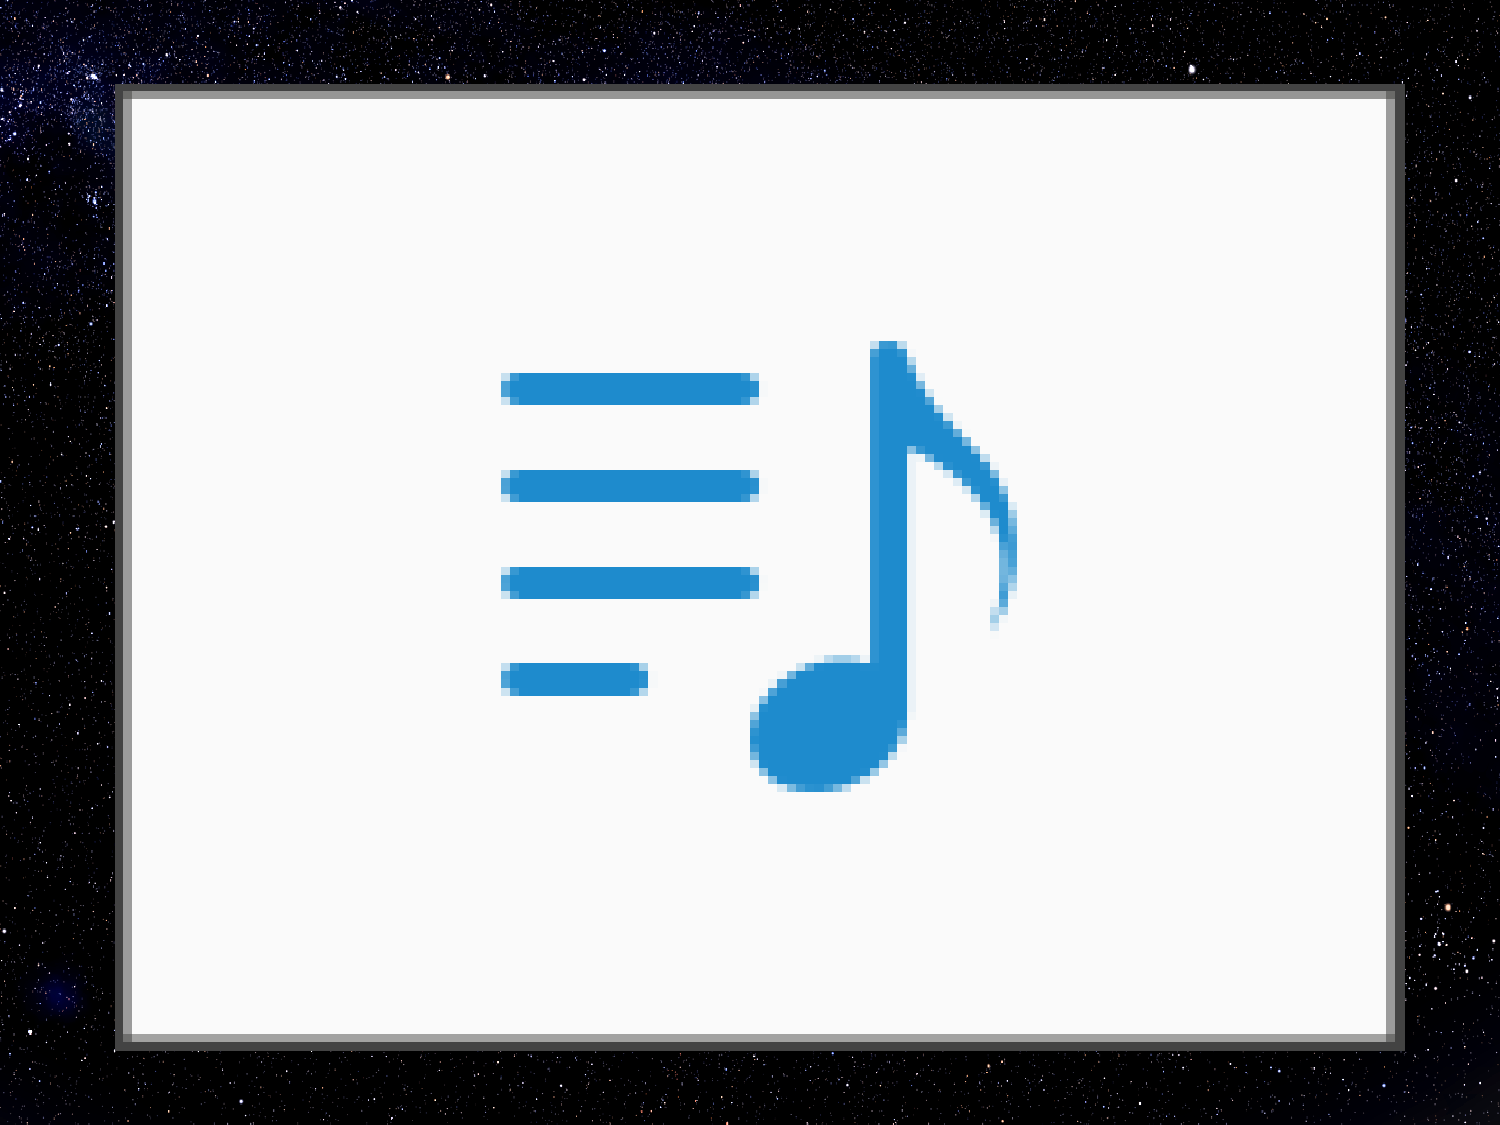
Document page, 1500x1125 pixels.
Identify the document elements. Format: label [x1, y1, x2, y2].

picture [0, 0, 1500, 1125]
text_box [113, 82, 1406, 1052]
